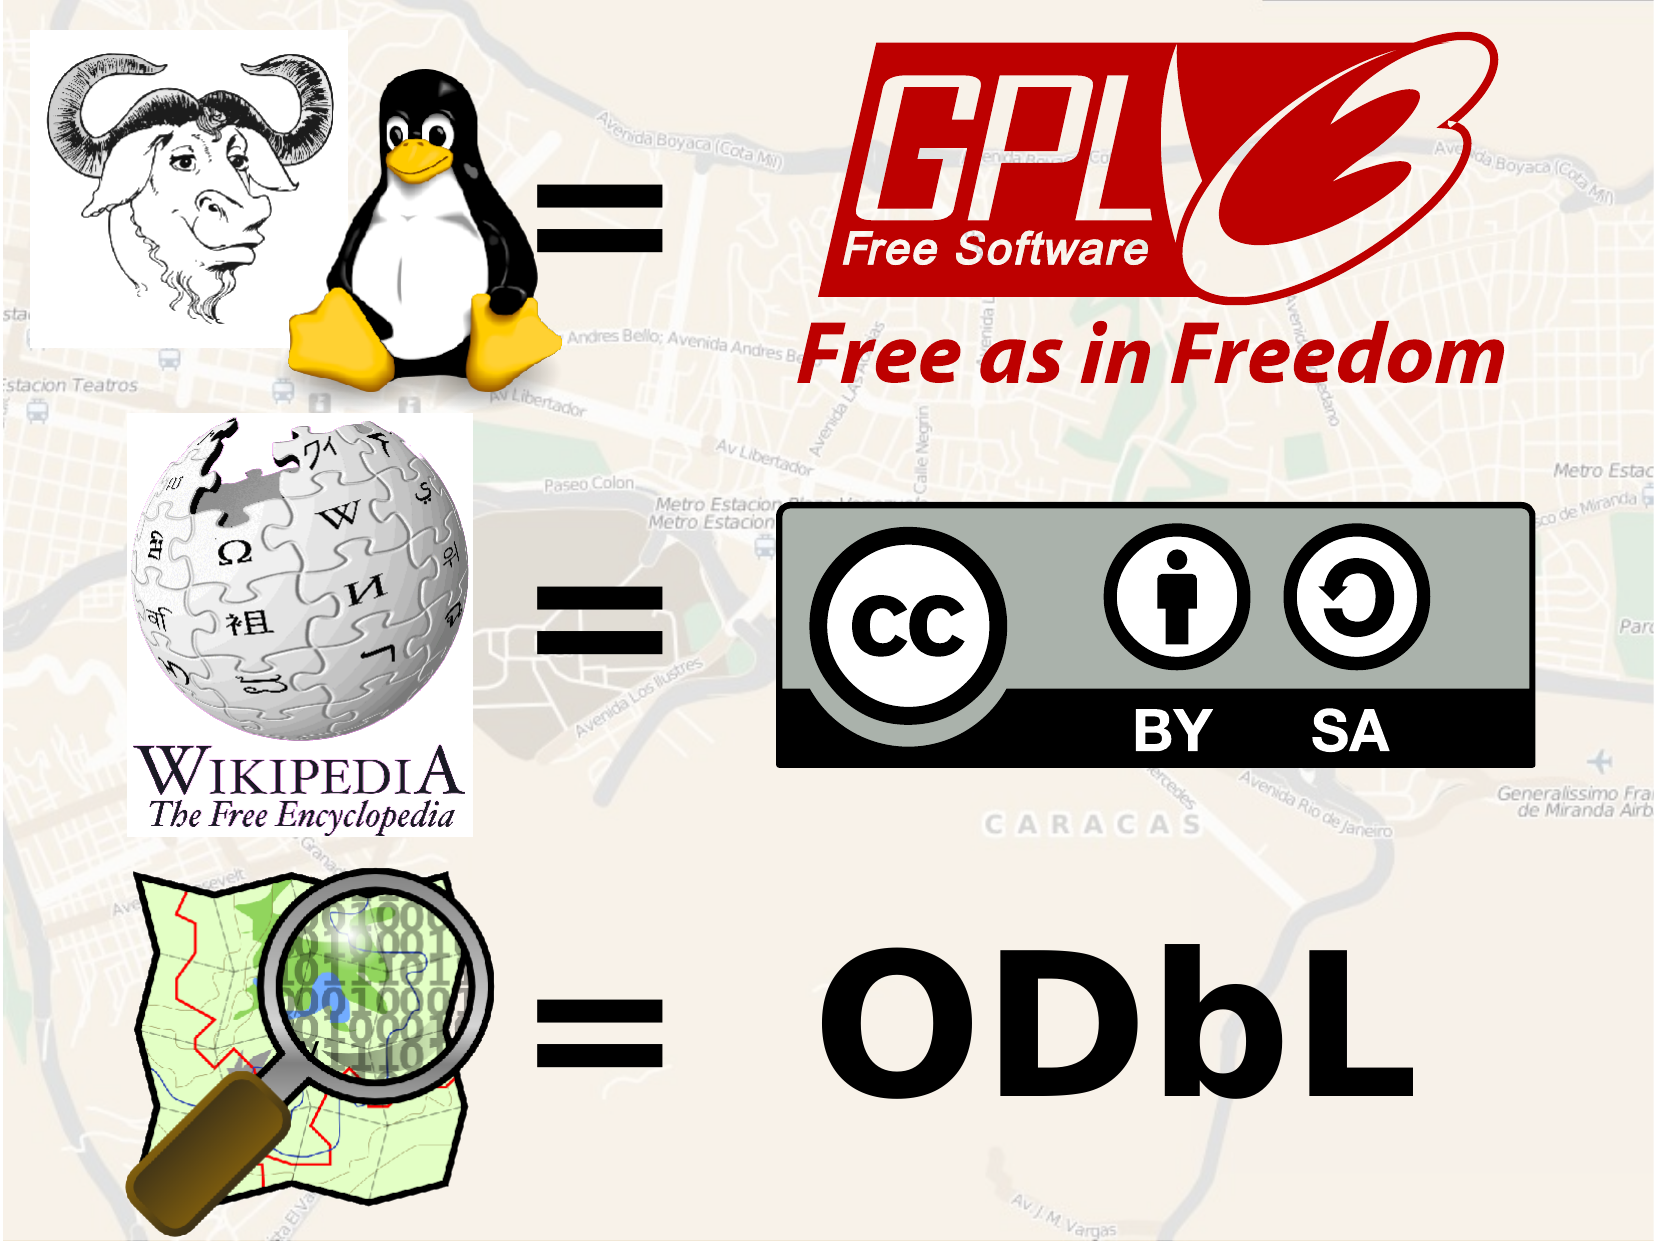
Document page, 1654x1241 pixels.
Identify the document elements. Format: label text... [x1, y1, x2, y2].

picture [776, 501, 1536, 768]
text_box = [502, 490, 650, 739]
picture [29, 29, 562, 837]
text_box = [502, 903, 650, 1152]
picture [118, 856, 503, 1241]
picture [797, 29, 1506, 383]
text_box = [502, 88, 650, 337]
text_box ODbL [797, 903, 1506, 1152]
